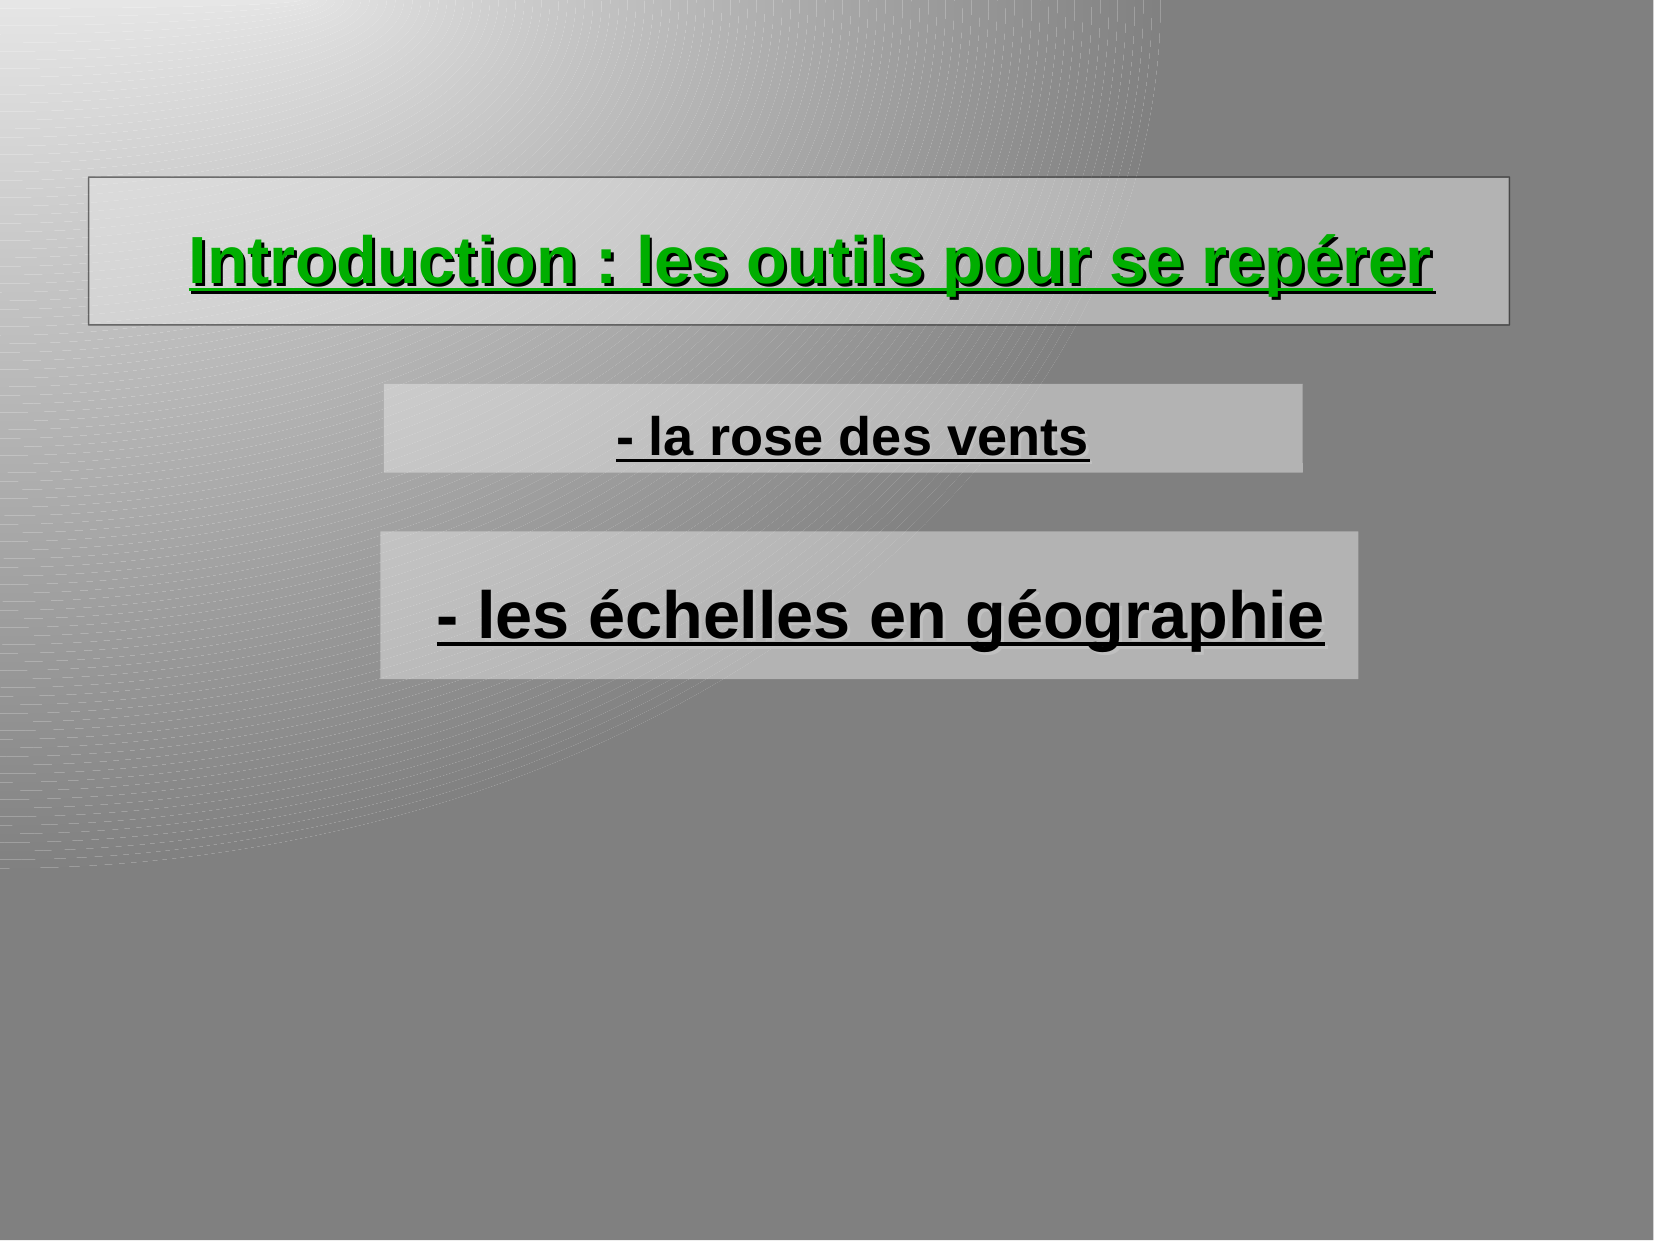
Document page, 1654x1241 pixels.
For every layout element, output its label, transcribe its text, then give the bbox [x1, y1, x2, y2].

text_box - la rose des vents [383, 383, 1303, 473]
text_box Introduction : les outils pour se repérer [88, 177, 1510, 325]
text_box - les échelles en géographie [380, 531, 1359, 680]
